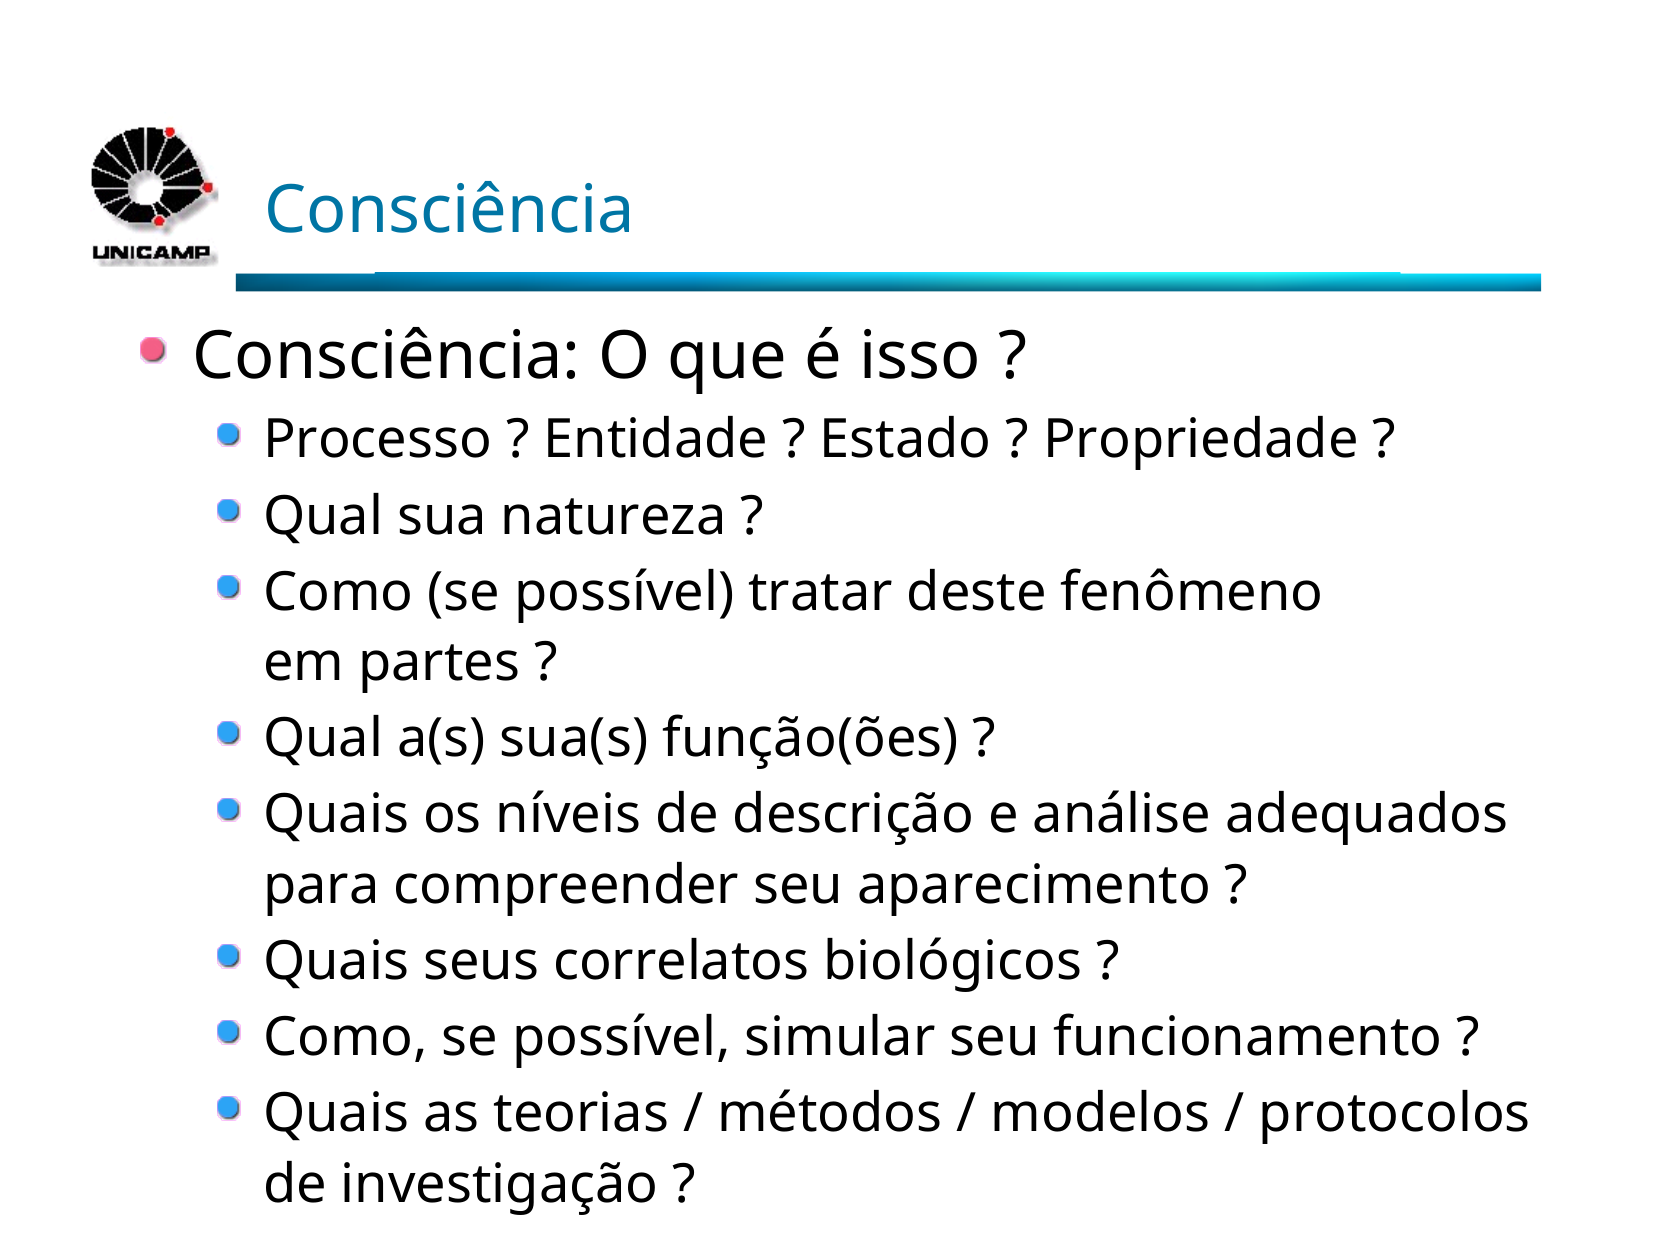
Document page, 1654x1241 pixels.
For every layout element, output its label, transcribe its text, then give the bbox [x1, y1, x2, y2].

title Consciência [264, 42, 1534, 250]
picture [125, 272, 1654, 295]
list Consciência: O que é isso ? Processo ? Entidade ? Estado ? Propriedade ? Qual sua natureza ? Como (se possível) tratar deste fenômeno em partes ? Qual a(s) sua(s) função(ões) ? Quais os níveis de descrição e análise adequados para compreender seu aparecimento ? Quais seus correlatos biológicos ? Como, se possível, simular seu funcionamento ? Quais as teorias / métodos / modelos / protocolos de investigação ? [121, 309, 1534, 1182]
